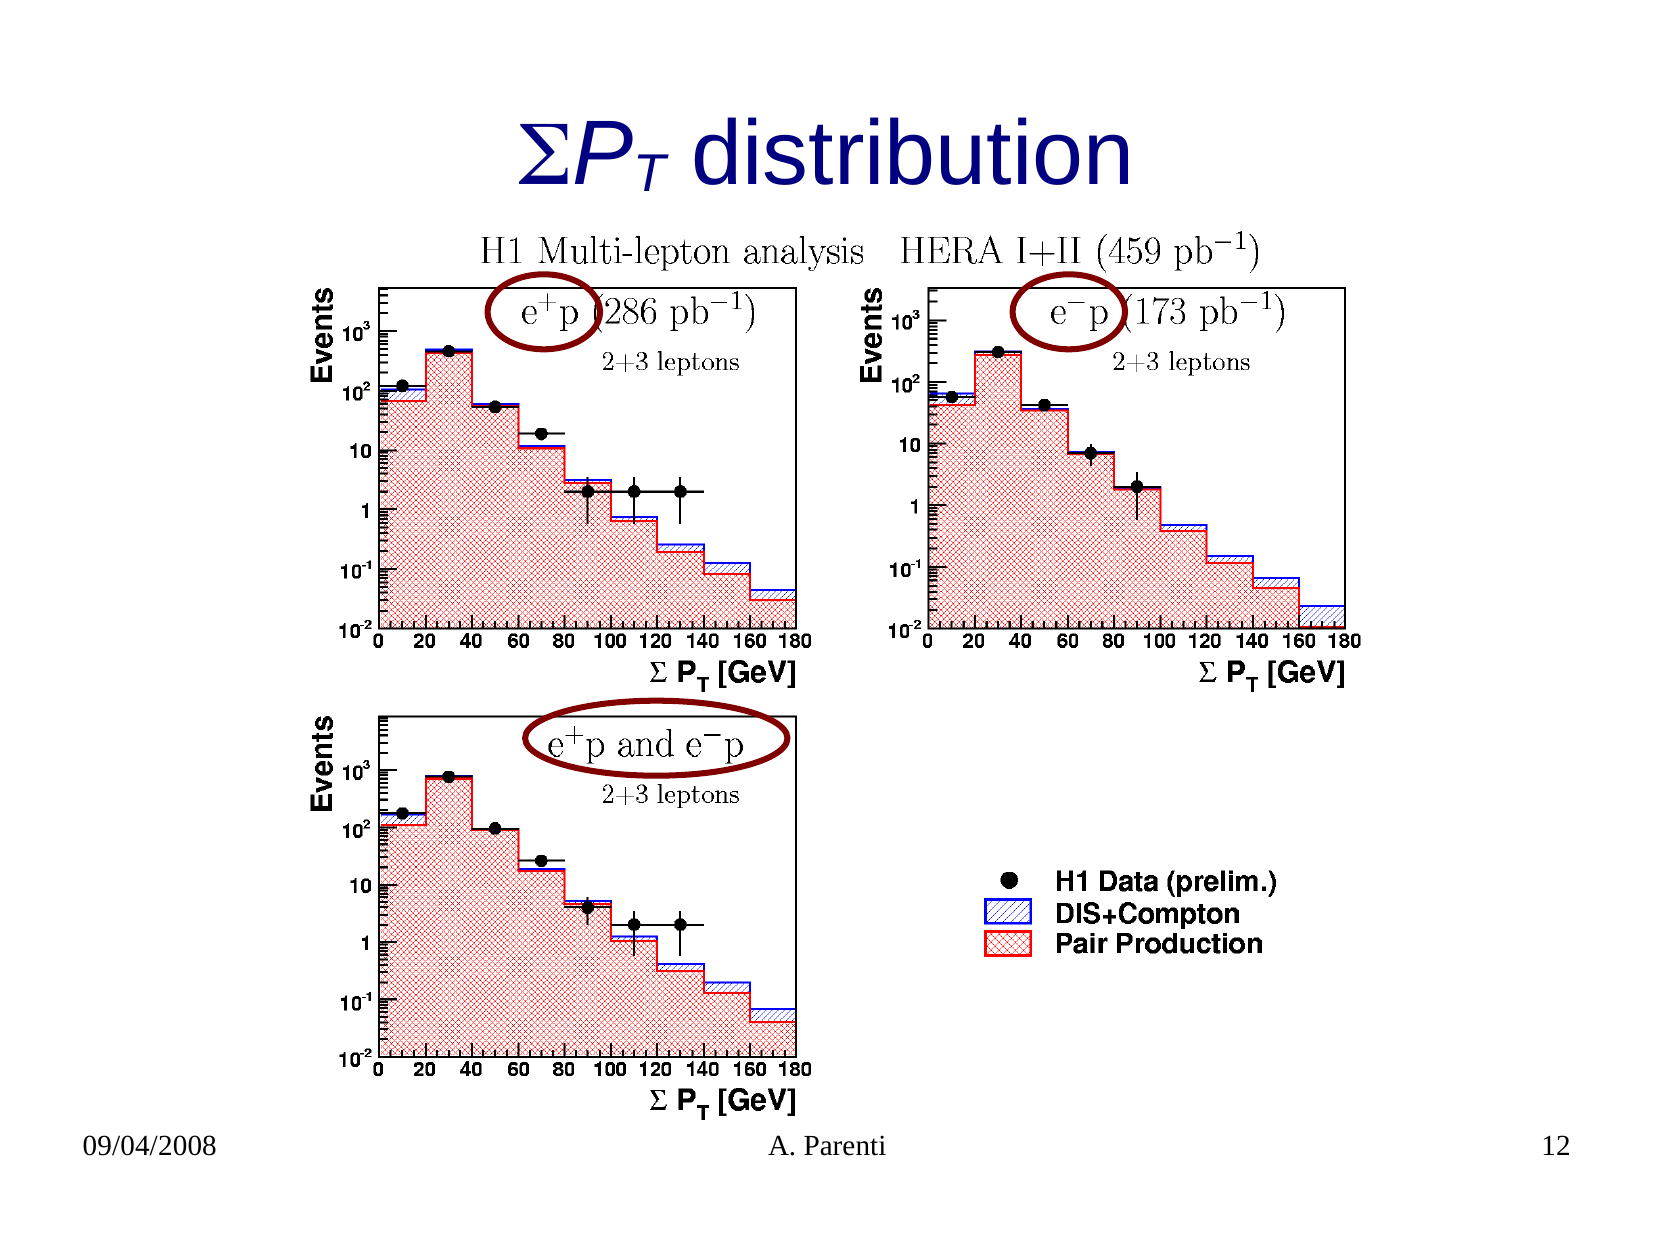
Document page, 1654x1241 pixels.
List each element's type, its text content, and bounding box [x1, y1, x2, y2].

title SPT distribution [82, 49, 1571, 257]
picture [279, 229, 1375, 1130]
